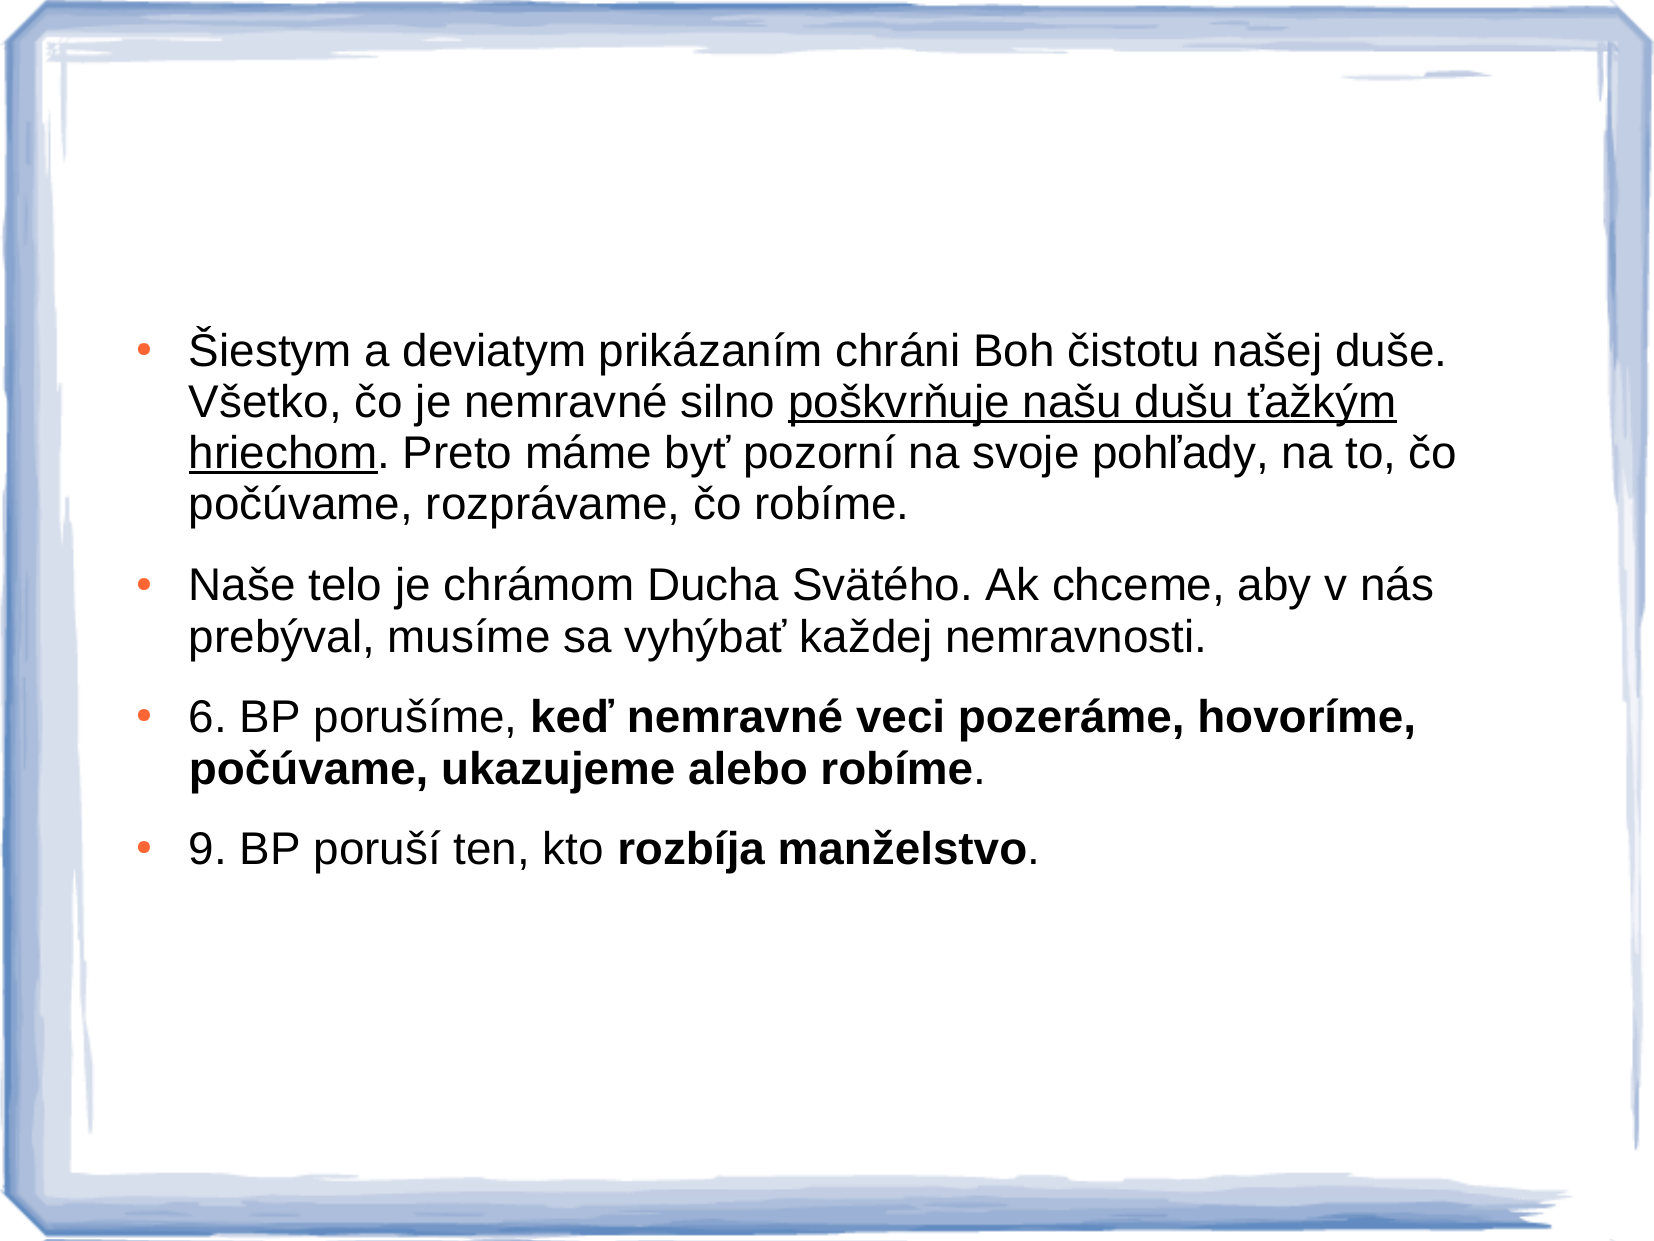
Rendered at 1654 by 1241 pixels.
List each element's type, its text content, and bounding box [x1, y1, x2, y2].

list Šiestym a deviatym prikázaním chráni Boh čistotu našej duše. Všetko, čo je nemravné silno poškvrňuje našu dušu ťažkým hriechom. Preto máme byť pozorní na svoje pohľady, na to, čo počúvame, rozprávame, čo robíme. Naše telo je chrámom Ducha Svätého. Ak chceme, aby v nás prebýval, musíme sa vyhýbať každej nemravnosti. 6. BP porušíme, keď nemravné veci pozeráme, hovoríme, počúvame, ukazujeme alebo robíme. 9. BP poruší ten, kto rozbíja manželstvo. [118, 324, 1571, 1144]
picture [0, 0, 1654, 1241]
